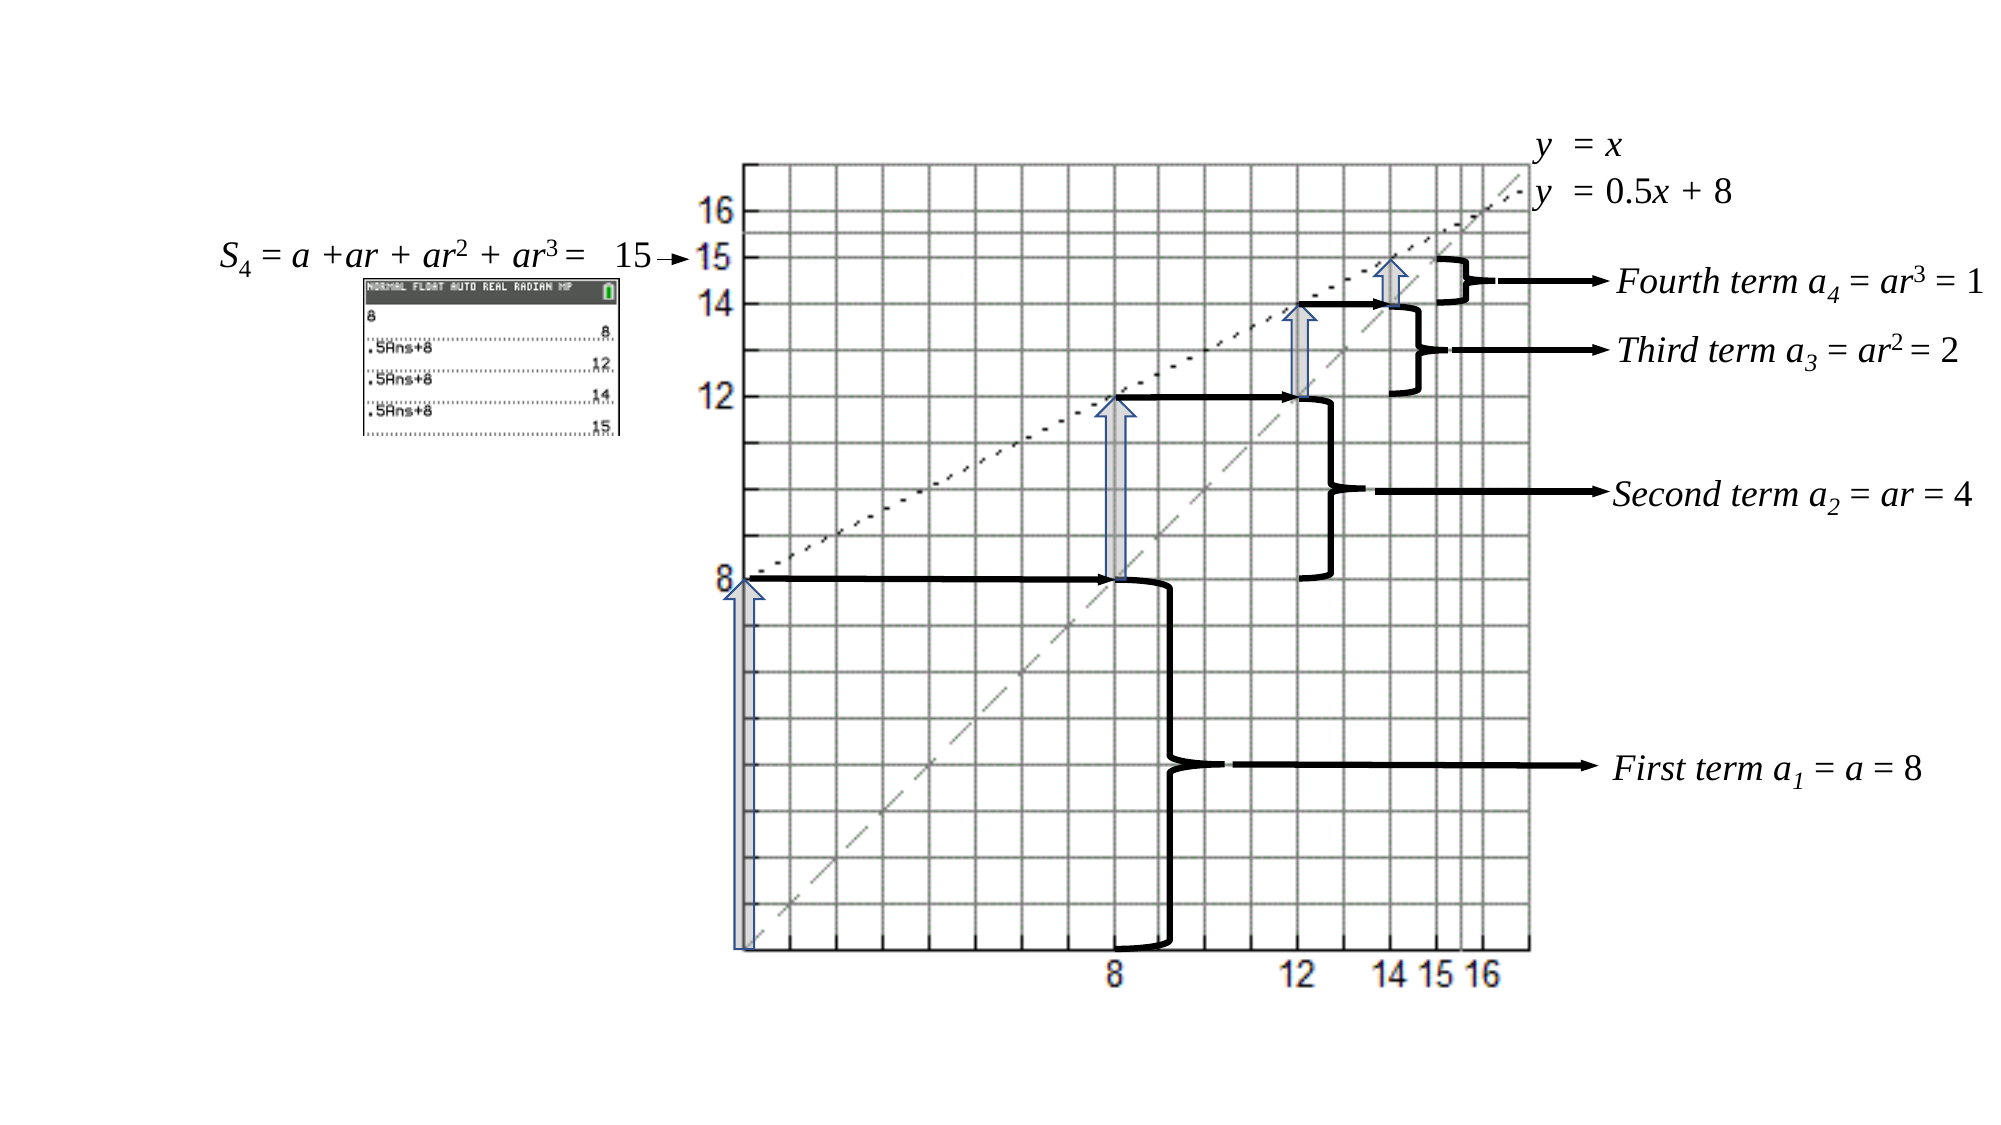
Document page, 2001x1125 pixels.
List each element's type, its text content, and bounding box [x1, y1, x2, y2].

picture [645, 66, 1627, 1048]
text_box Fourth term a4 = ar3 = 1 [1601, 248, 2000, 310]
text_box y = x [1510, 111, 2000, 172]
text_box [1096, 397, 1136, 580]
text_box Third term a3 = ar2 = 2 [1601, 317, 2000, 378]
text_box y = 0.5x + 8 [1510, 172, 2000, 219]
text_box [1283, 305, 1316, 398]
text_box Second term a2 = ar = 4 [1597, 461, 2000, 522]
text_box [1374, 259, 1408, 307]
text_box S4 = a +ar + ar2 + ar3 = 15 [205, 222, 926, 284]
text_box First term a1 = a = 8 [1597, 735, 2000, 796]
picture [363, 284, 620, 436]
text_box [724, 579, 764, 950]
